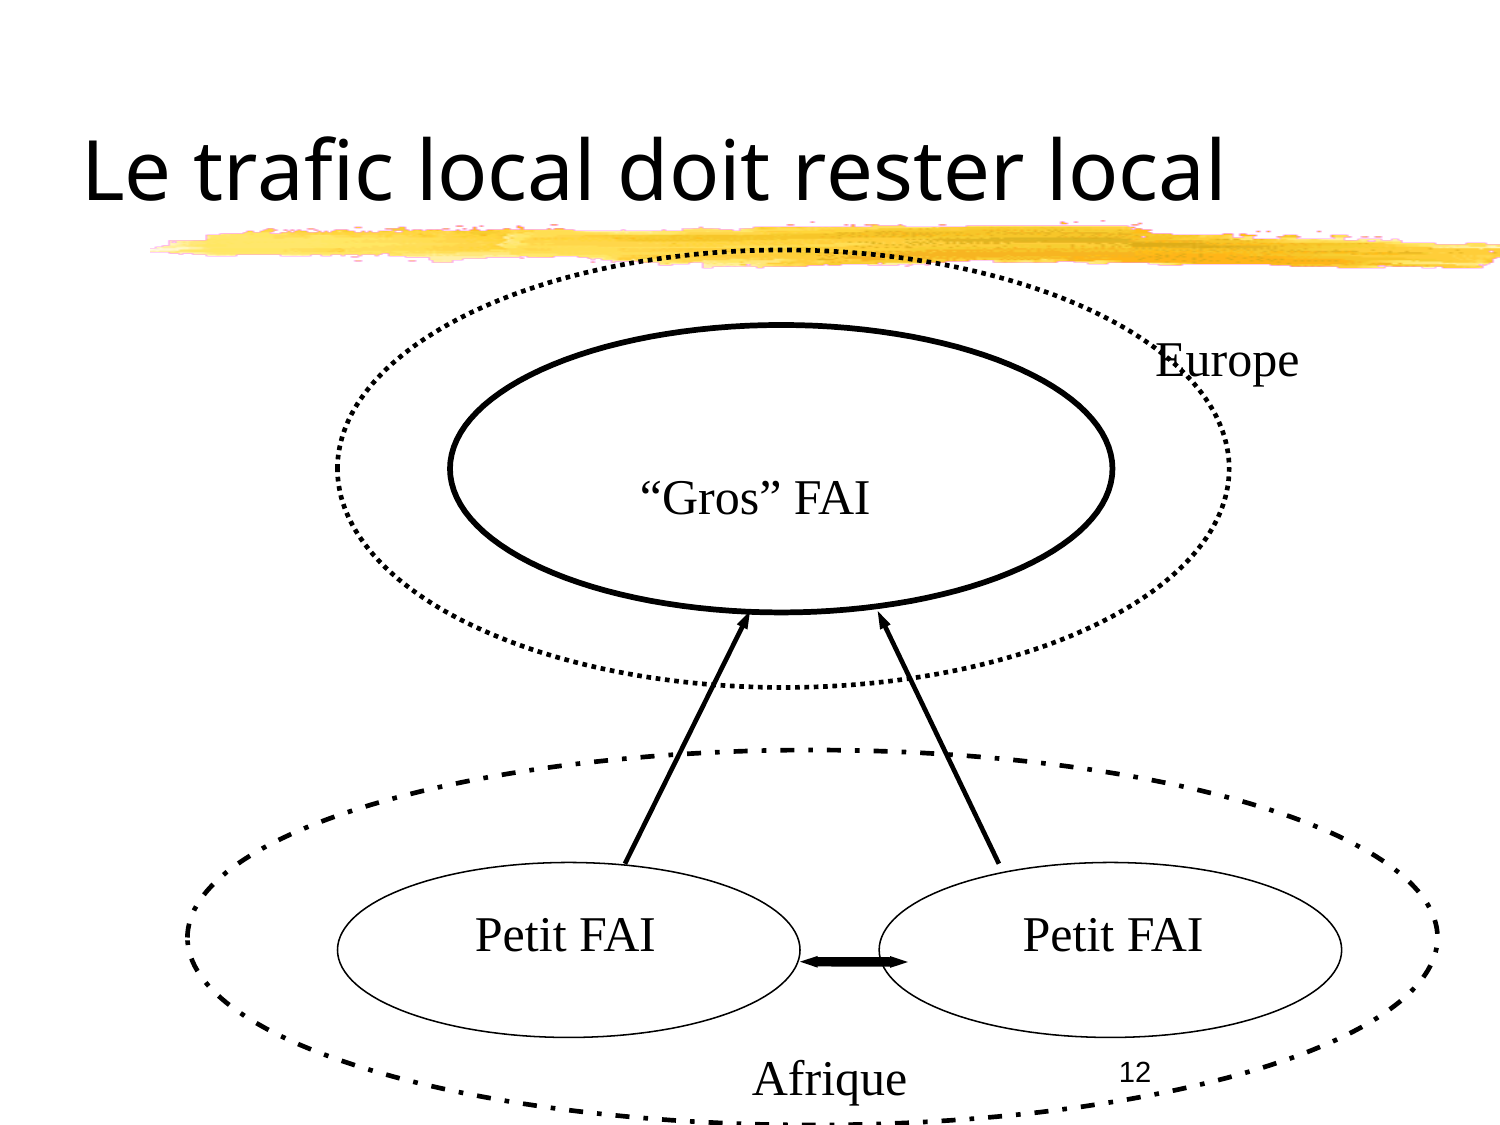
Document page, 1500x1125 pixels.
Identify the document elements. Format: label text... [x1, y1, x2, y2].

text_box “Gros” FAI [624, 456, 935, 533]
title Le trafic local doit rester local [66, 9, 1342, 225]
text_box [1104, 1021, 1238, 1036]
text_box Petit FAI [450, 893, 682, 970]
text_box Europe [1140, 318, 1315, 395]
text_box Afrique [725, 1037, 935, 1113]
text_box [1104, 1021, 1416, 1096]
text_box Petit FAI [997, 893, 1230, 970]
